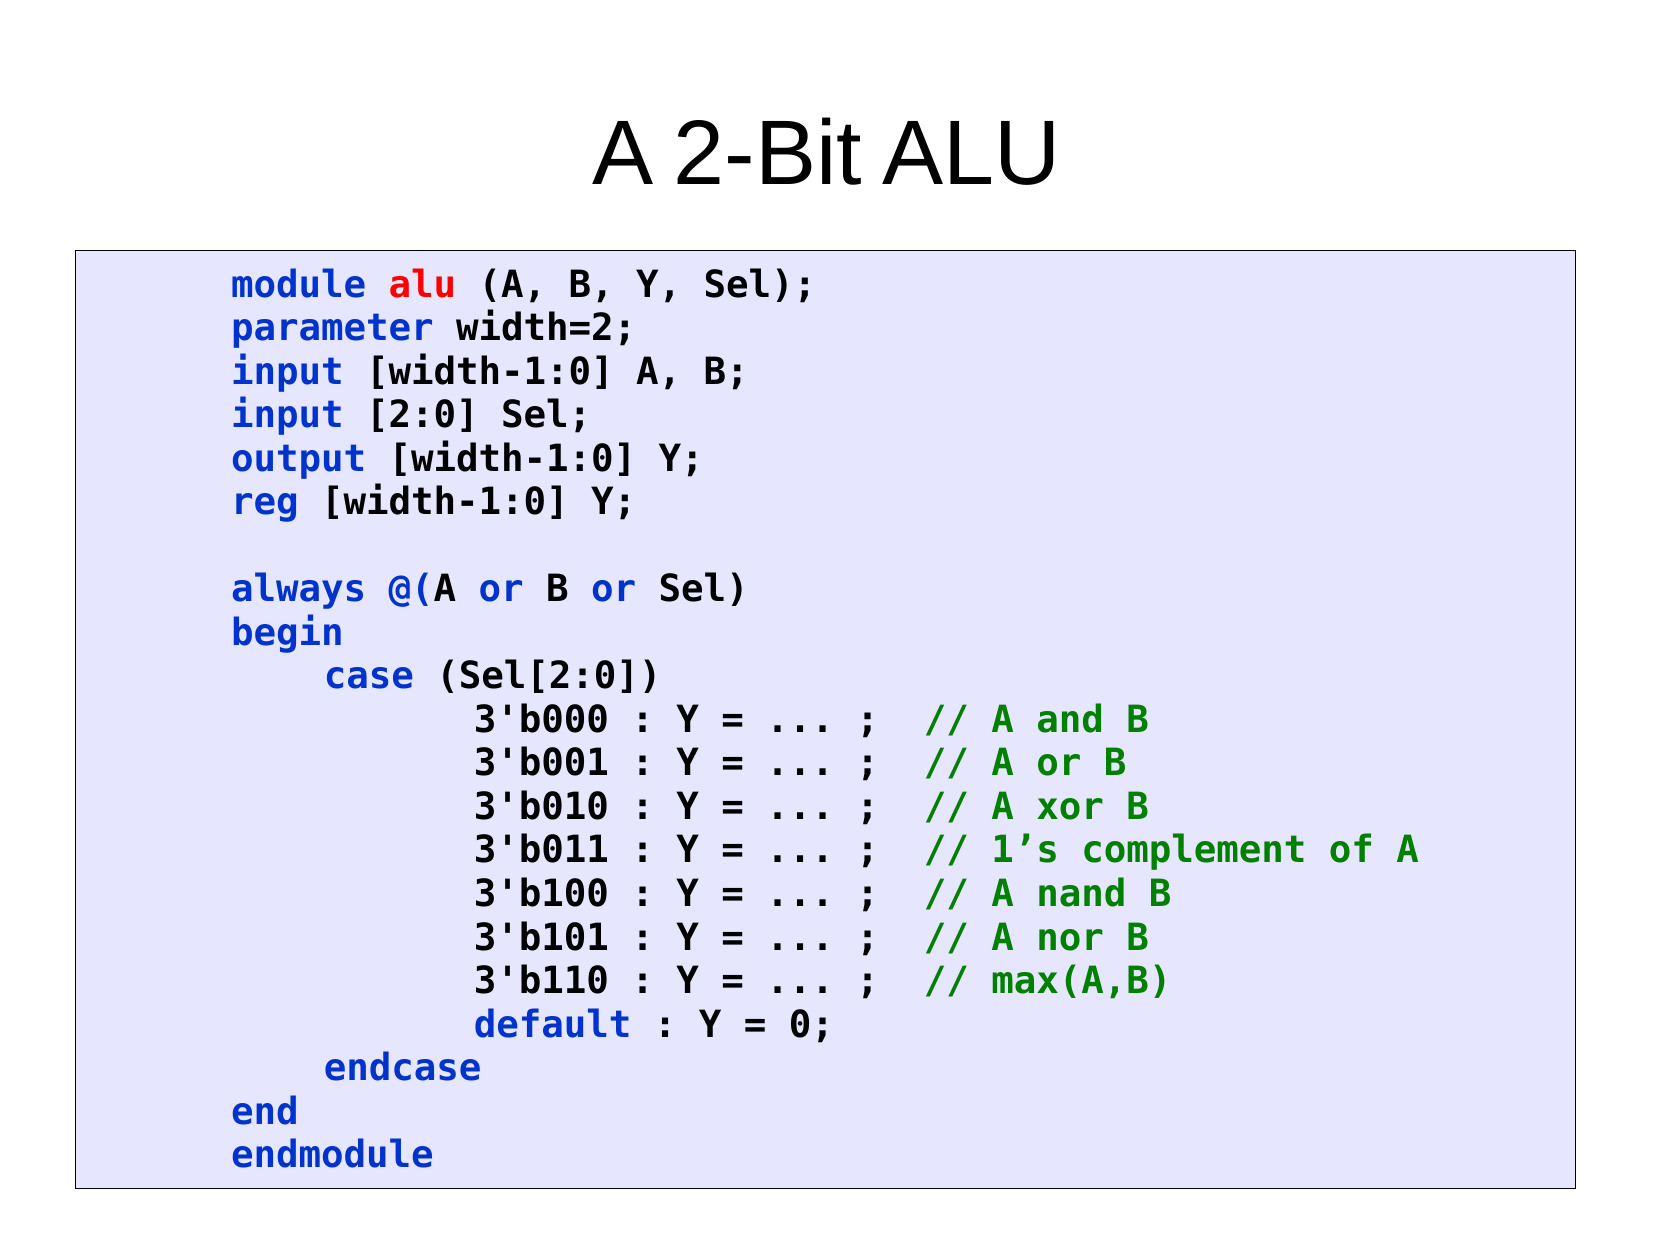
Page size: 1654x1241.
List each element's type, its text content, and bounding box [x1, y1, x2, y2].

text_box module alu (A, B, Y, Sel); parameter width=2; input [width-1:0] A, B; input [2:0] Sel; output [width-1:0] Y; reg [width-1:0] Y; always @(A or B or Sel) begin case (Sel[2:0]) 3'b000 : Y = ... ; // A and B 3'b001 : Y = ... ; // A or B 3'b010 : Y = ... ; // A xor B 3'b011 : Y = ... ; // 1’s complement of A 3'b100 : Y = ... ; // A nand B 3'b101 : Y = ... ; // A nor B 3'b110 : Y = ... ; // max(A,B) default : Y = 0; endcase end endmodule [75, 250, 1576, 1189]
title A 2-Bit ALU [82, 56, 1571, 250]
